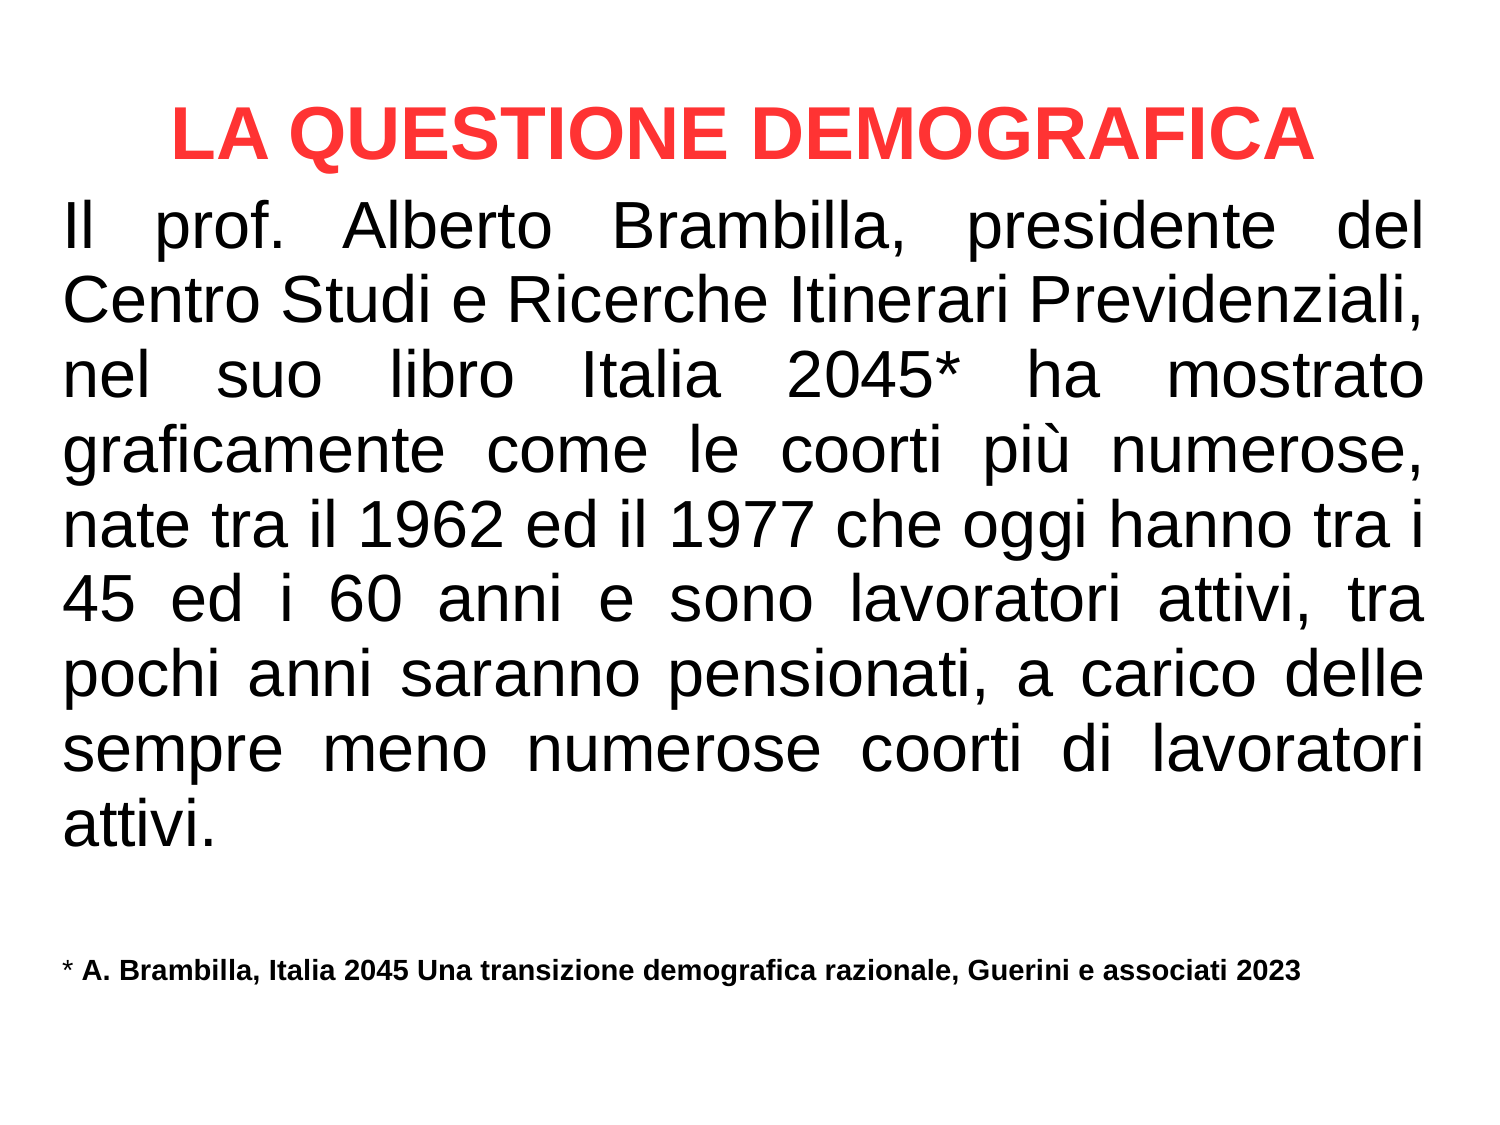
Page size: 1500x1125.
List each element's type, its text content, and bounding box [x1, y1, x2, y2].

text_box LA QUESTIONE DEMOGRAFICA Il prof. Alberto Brambilla, presidente del Centro Studi e Ricerche Itinerari Previdenziali, nel suo libro Italia 2045* ha mostrato graficamente come le coorti più numerose, nate tra il 1962 ed il 1977 che oggi hanno tra i 45 ed i 60 anni e sono lavoratori attivi, tra pochi anni saranno pensionati, a carico delle sempre meno numerose coorti di lavoratori attivi. * A. Brambilla, Italia 2045 Una transizione demografica razionale, Guerini e associati 2023 [47, 83, 1441, 1068]
